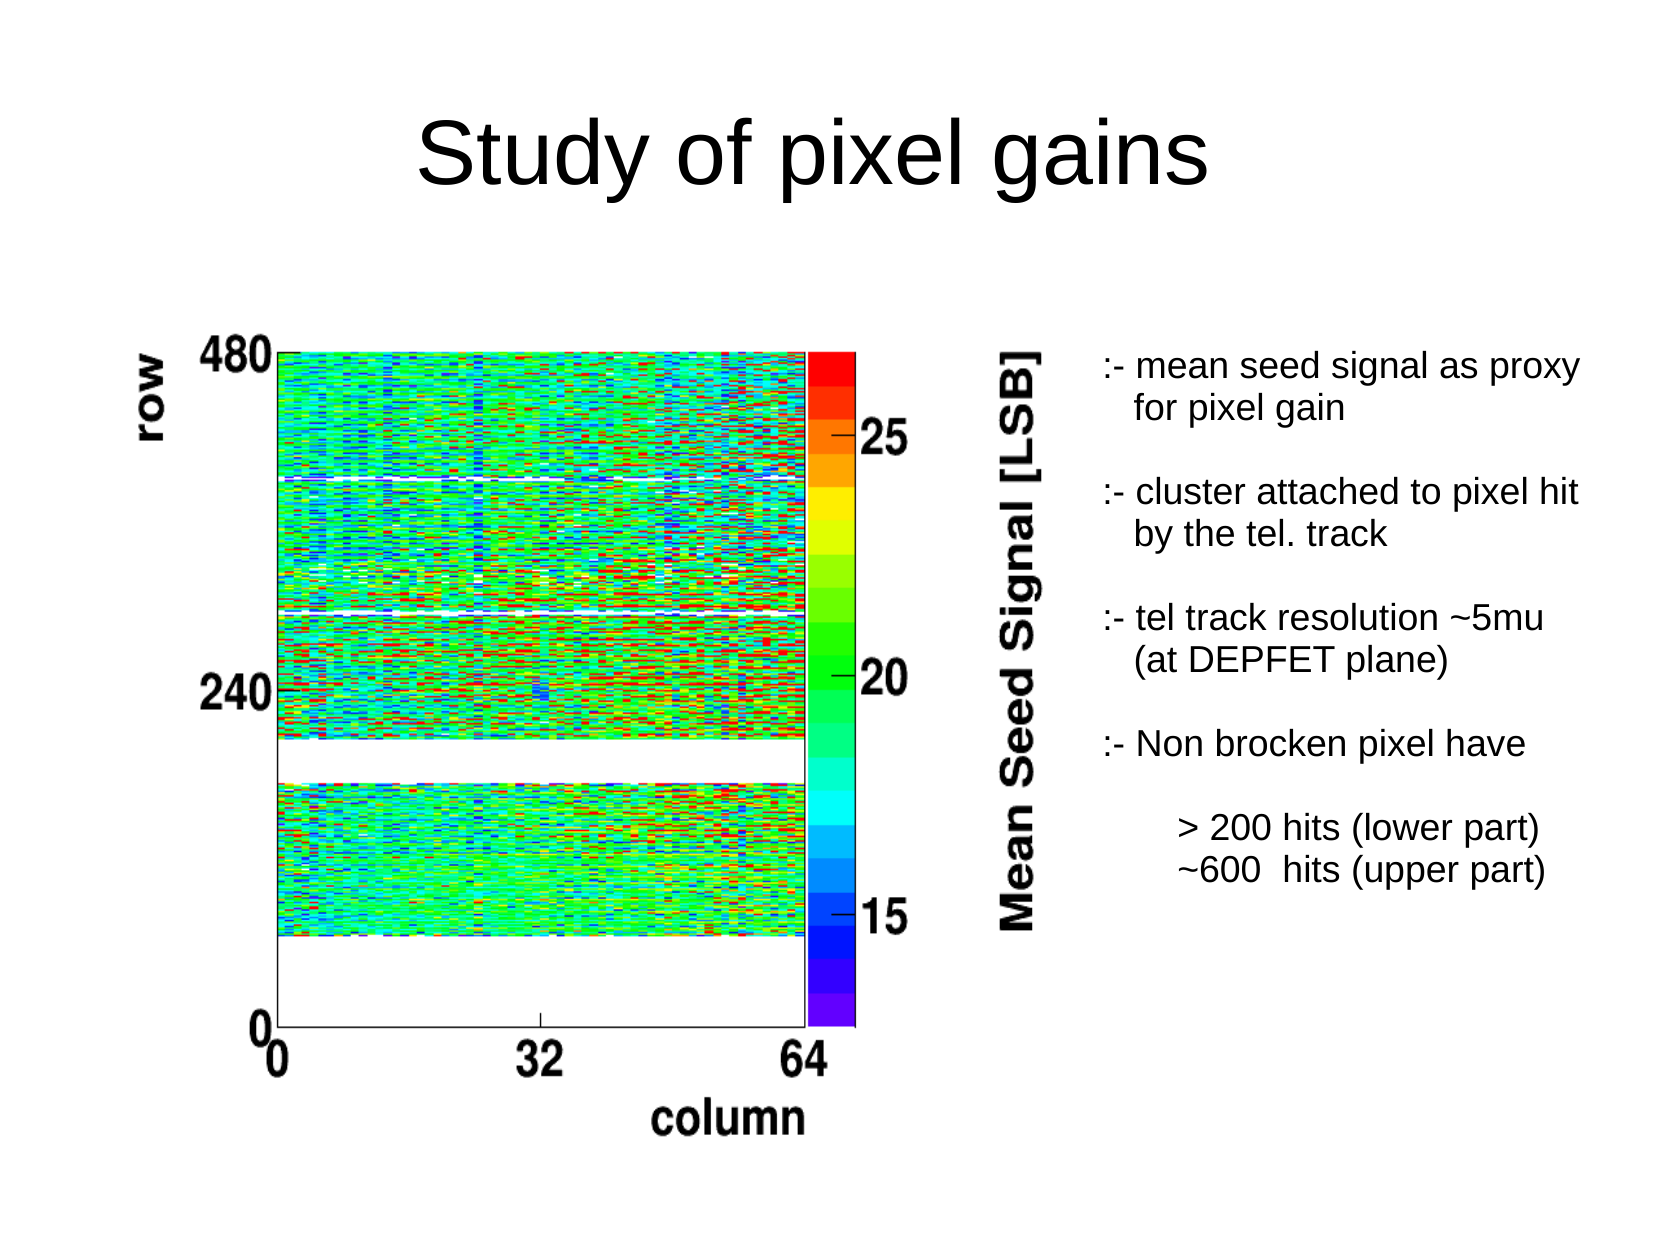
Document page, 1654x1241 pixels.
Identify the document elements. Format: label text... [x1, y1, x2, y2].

title Study of pixel gains [82, 49, 1571, 257]
text_box :- mean seed signal as proxy for pixel gain :- cluster attached to pixel hit by the tel. track :- tel track resolution ~5mu (at DEPFET plane) :- Non brocken pixel have > 200 hits (lower part) ~600 hits (upper part) [1087, 337, 1596, 899]
picture [75, 262, 1088, 1174]
